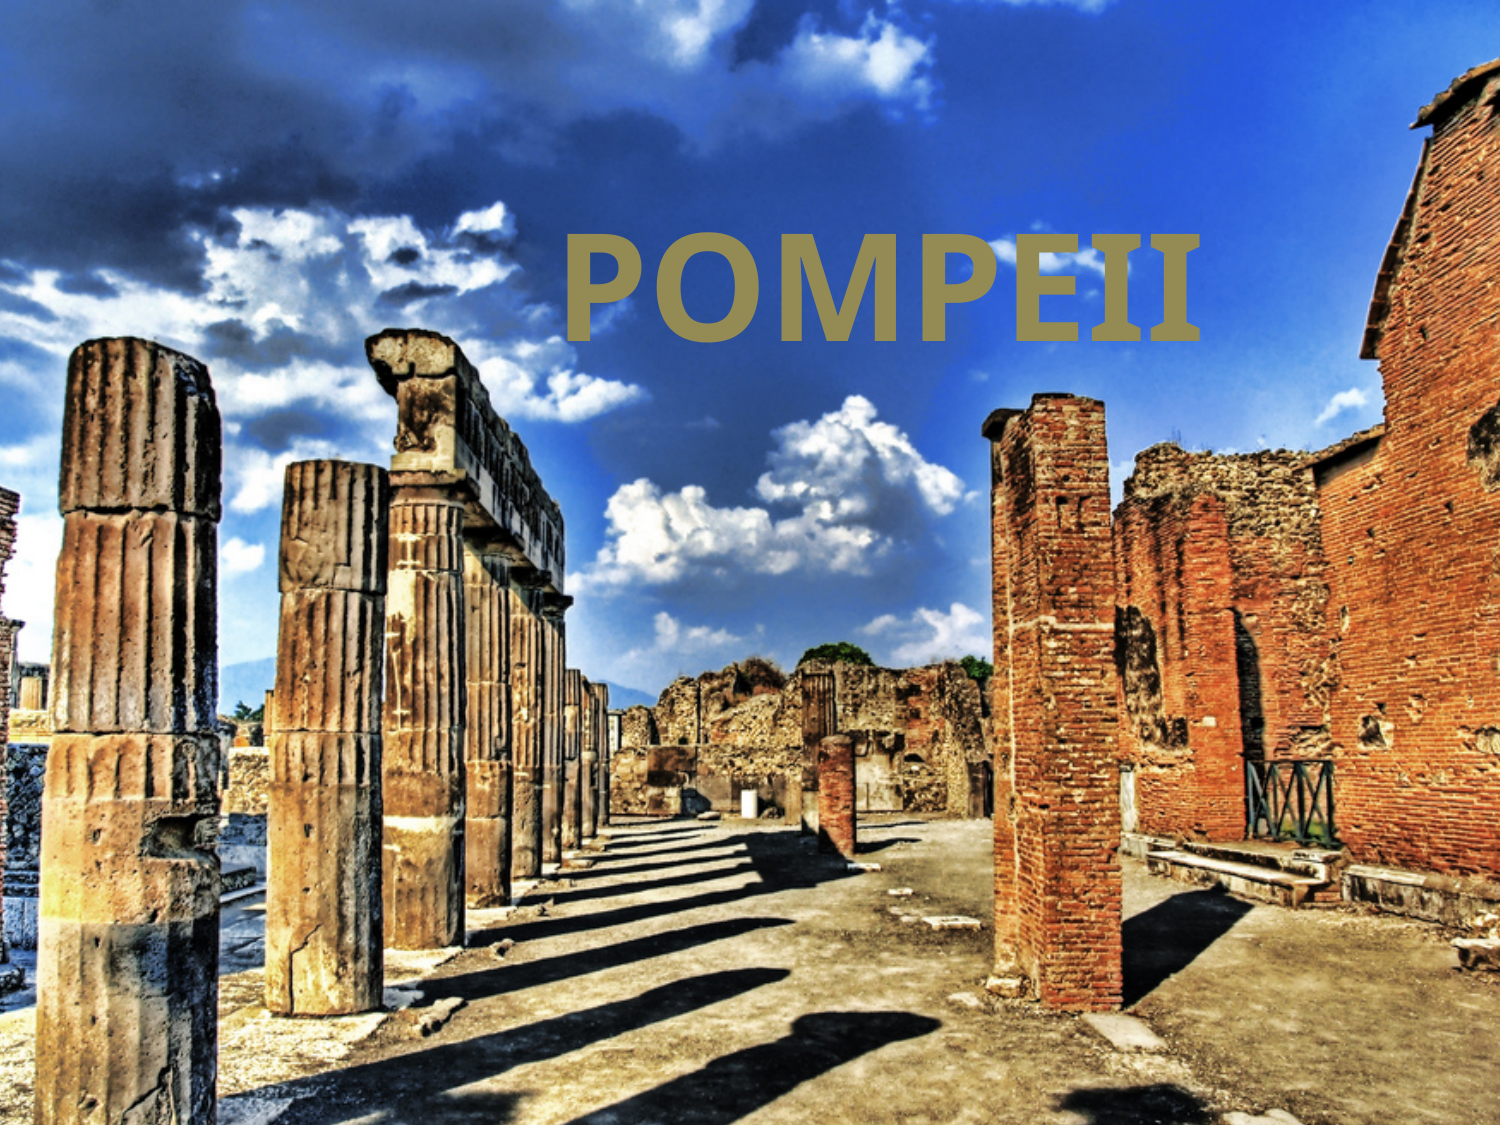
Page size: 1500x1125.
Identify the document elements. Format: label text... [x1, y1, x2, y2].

title POMPEII [242, 160, 1500, 402]
picture [0, 0, 1500, 1125]
